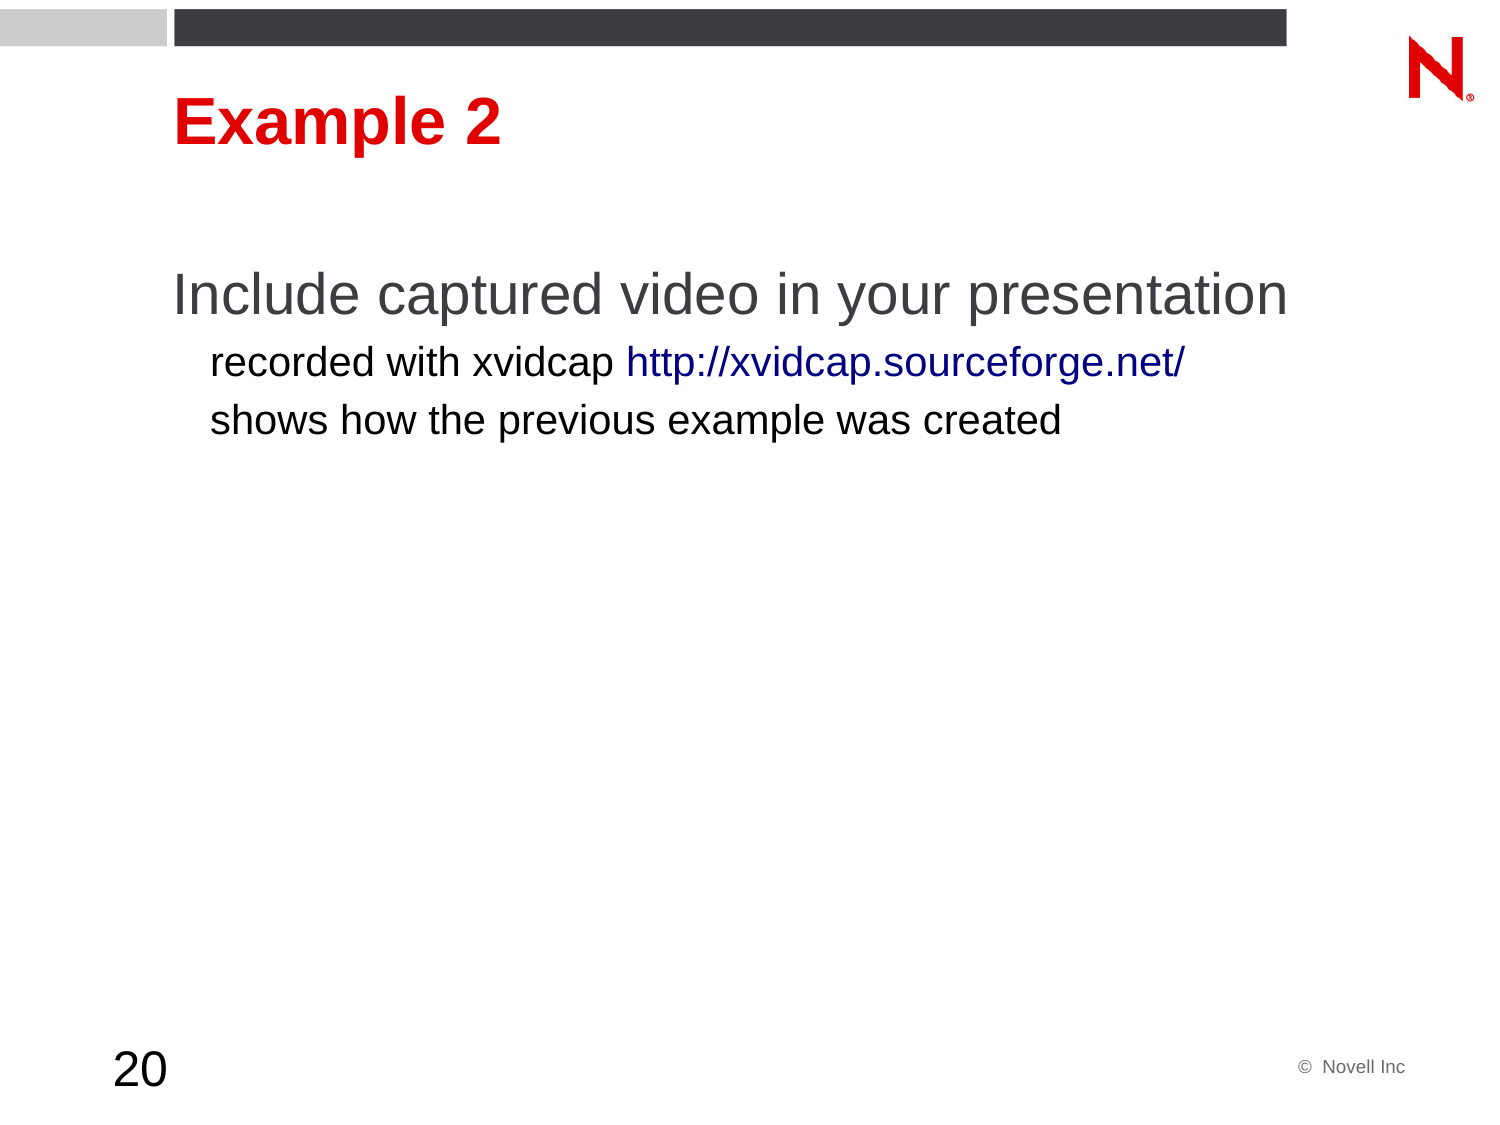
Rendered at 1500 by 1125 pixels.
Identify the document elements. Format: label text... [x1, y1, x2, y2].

picture [1404, 32, 1477, 105]
list Include captured video in your presentation recorded with xvidcap http://xvidcap.sourceforge.net/ shows how the previous example was created [172, 246, 1413, 977]
title Example 2 [173, 41, 1395, 205]
